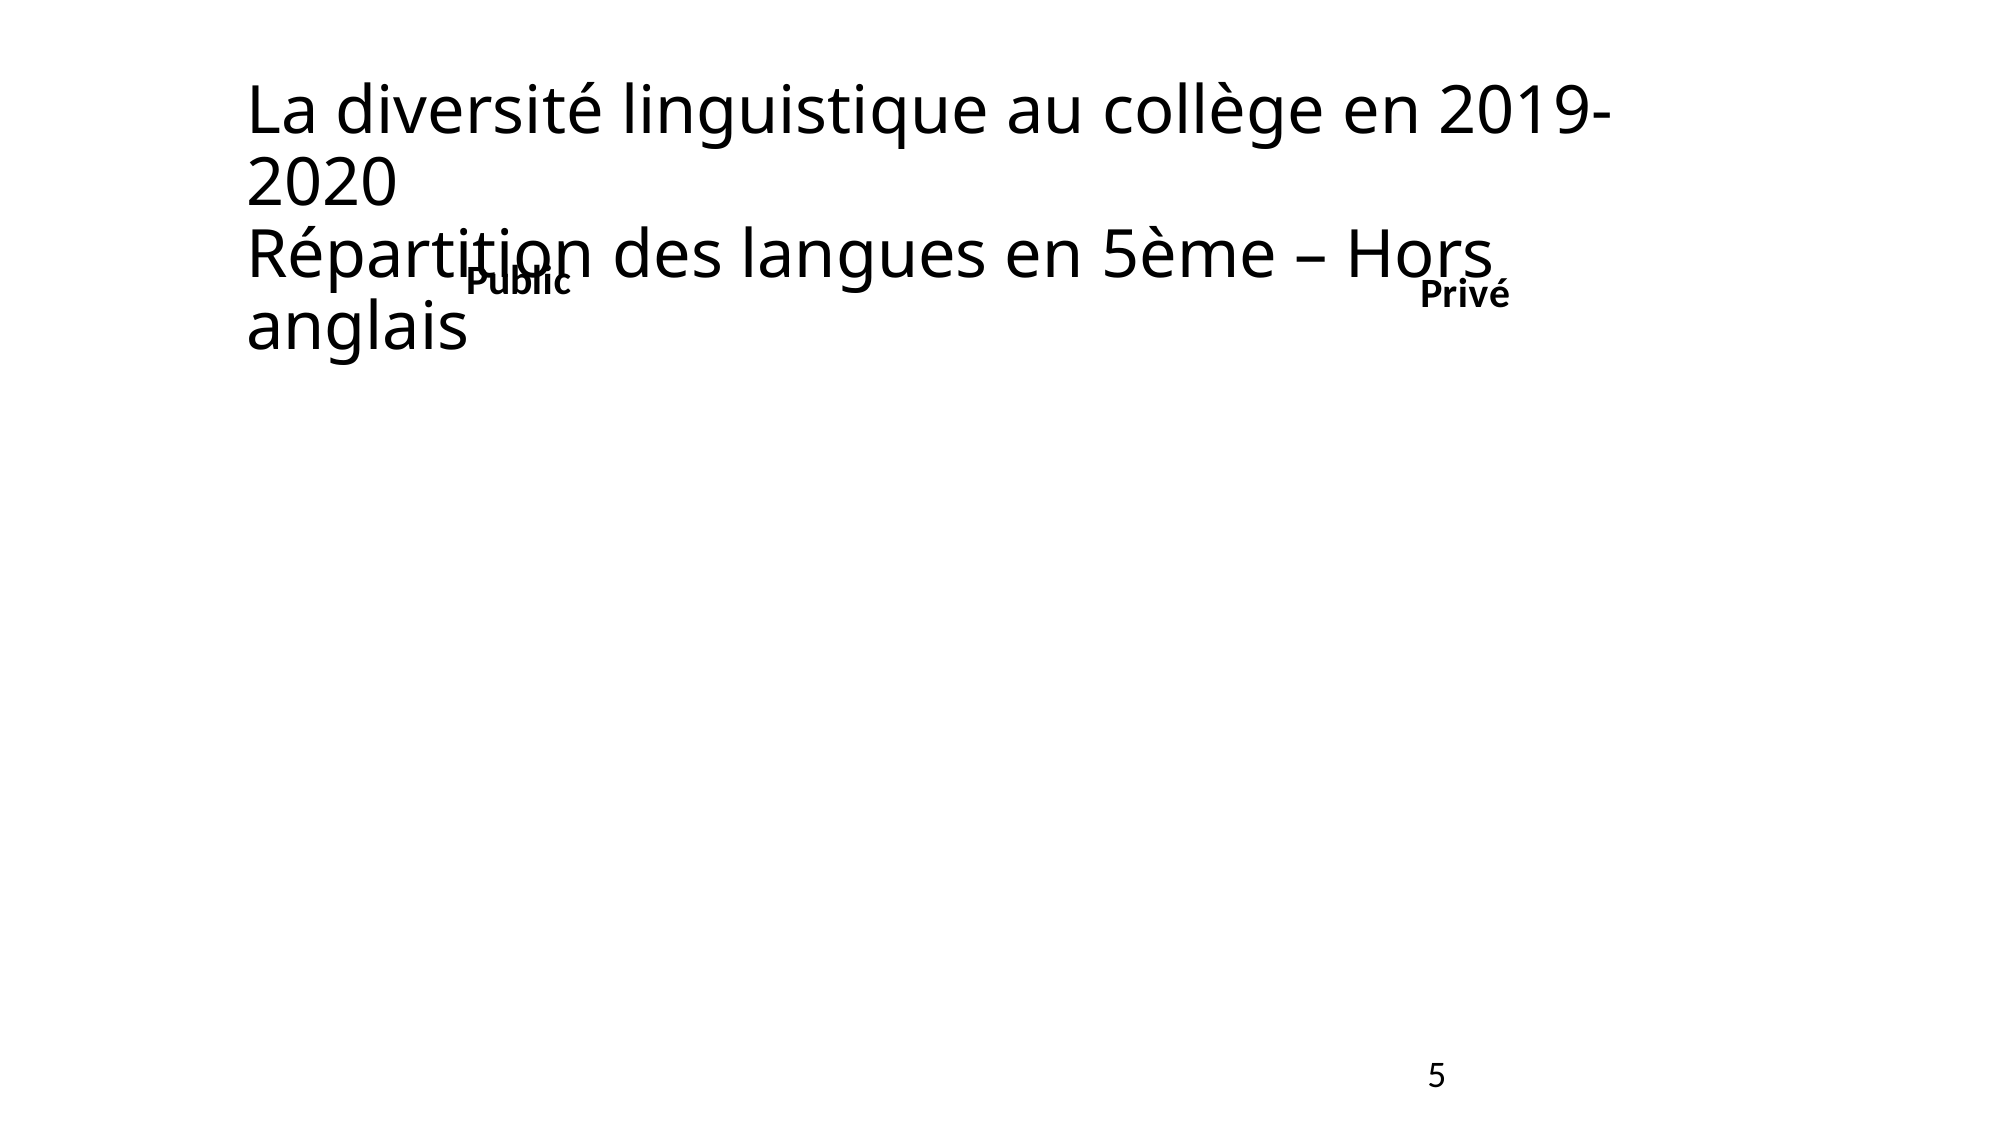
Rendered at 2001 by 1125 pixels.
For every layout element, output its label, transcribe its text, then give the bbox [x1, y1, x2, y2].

slide_number <numéro> [1412, 1043, 1863, 1103]
chart [34, 227, 1950, 1043]
title La diversité linguistique au collège en 2019-2020 Répartition des langues en 5ème – Hors anglais [231, 68, 1732, 154]
